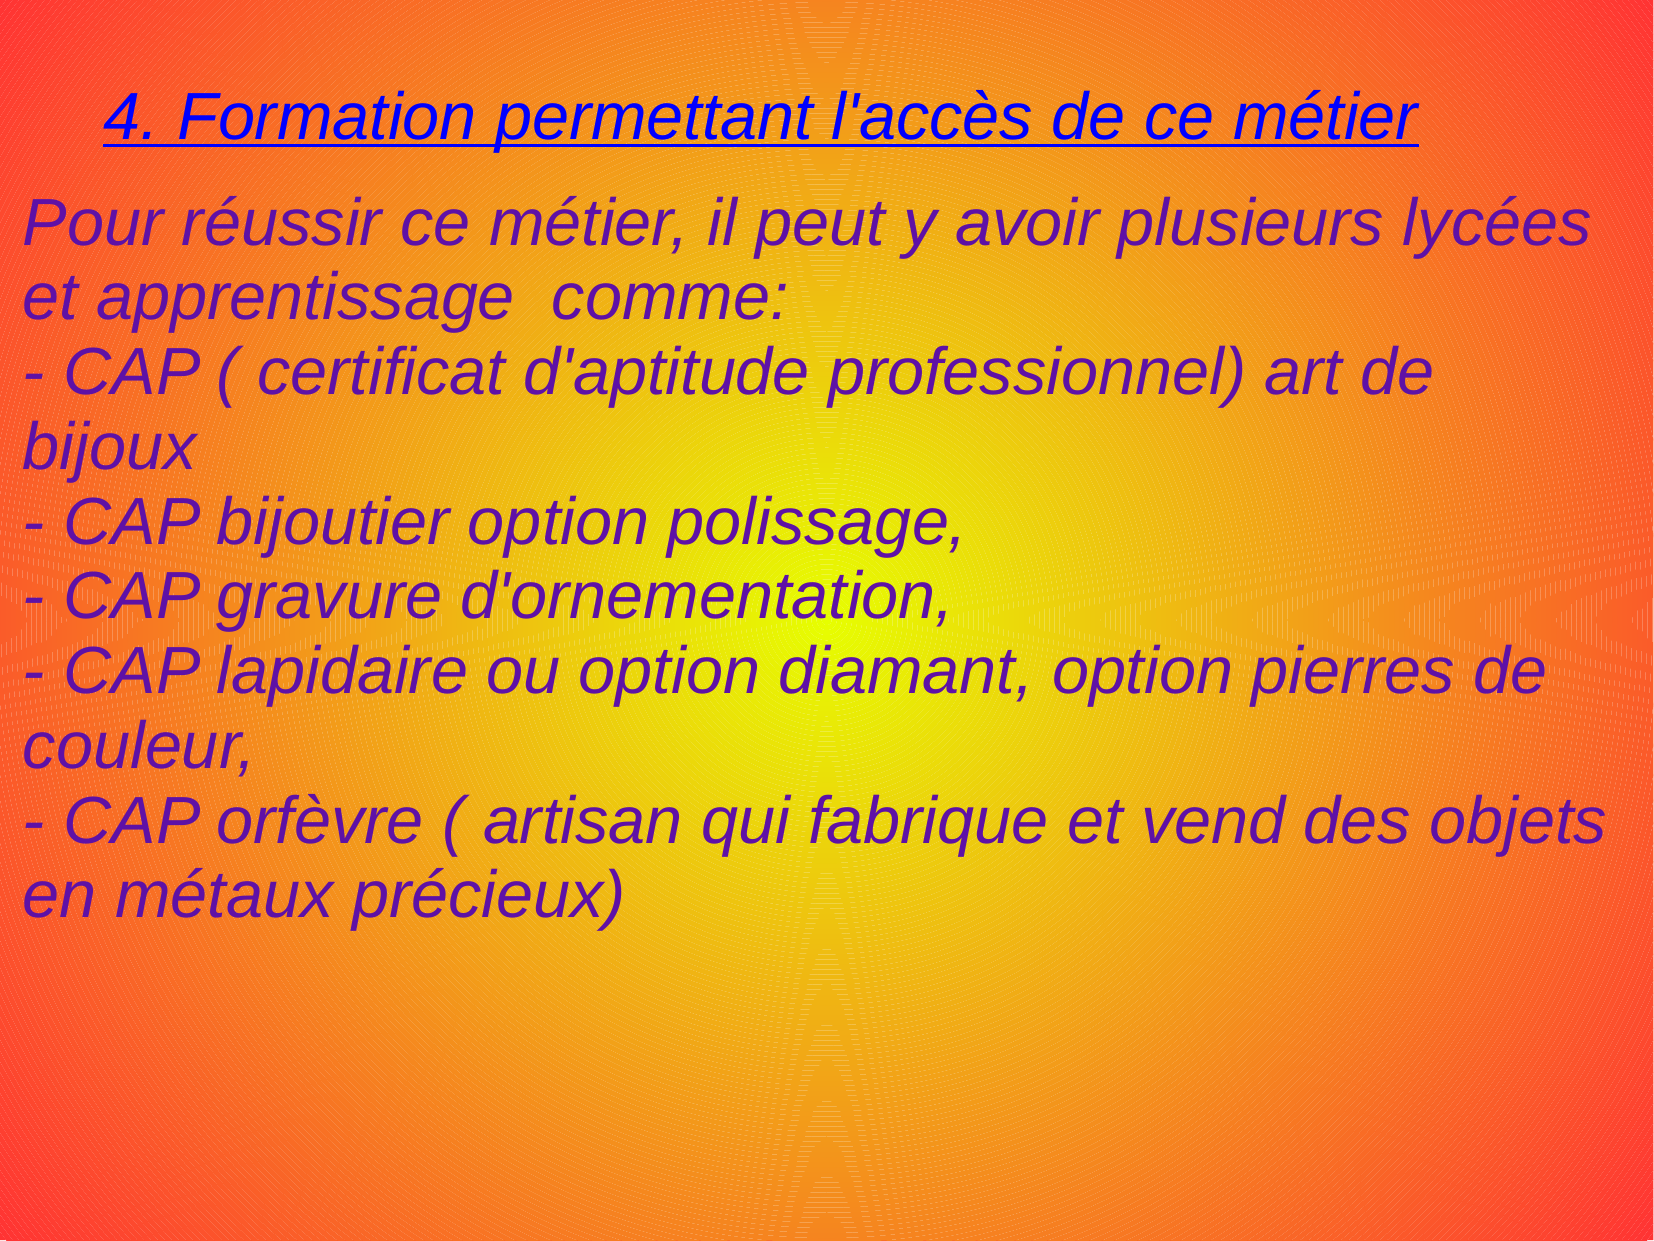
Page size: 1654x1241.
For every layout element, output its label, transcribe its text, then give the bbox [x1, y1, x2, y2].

text_box Pour réussir ce métier, il peut y avoir plusieurs lycées et apprentissage comme: - CAP ( certificat d'aptitude professionnel) art de bijoux - CAP bijoutier option polissage, - CAP gravure d'ornementation, - CAP lapidaire ou option diamant, option pierres de couleur, - CAP orfèvre ( artisan qui fabrique et vend des objets en métaux précieux) [8, 177, 1625, 1024]
text_box 4. Formation permettant l'accès de ce métier [88, 71, 1447, 162]
